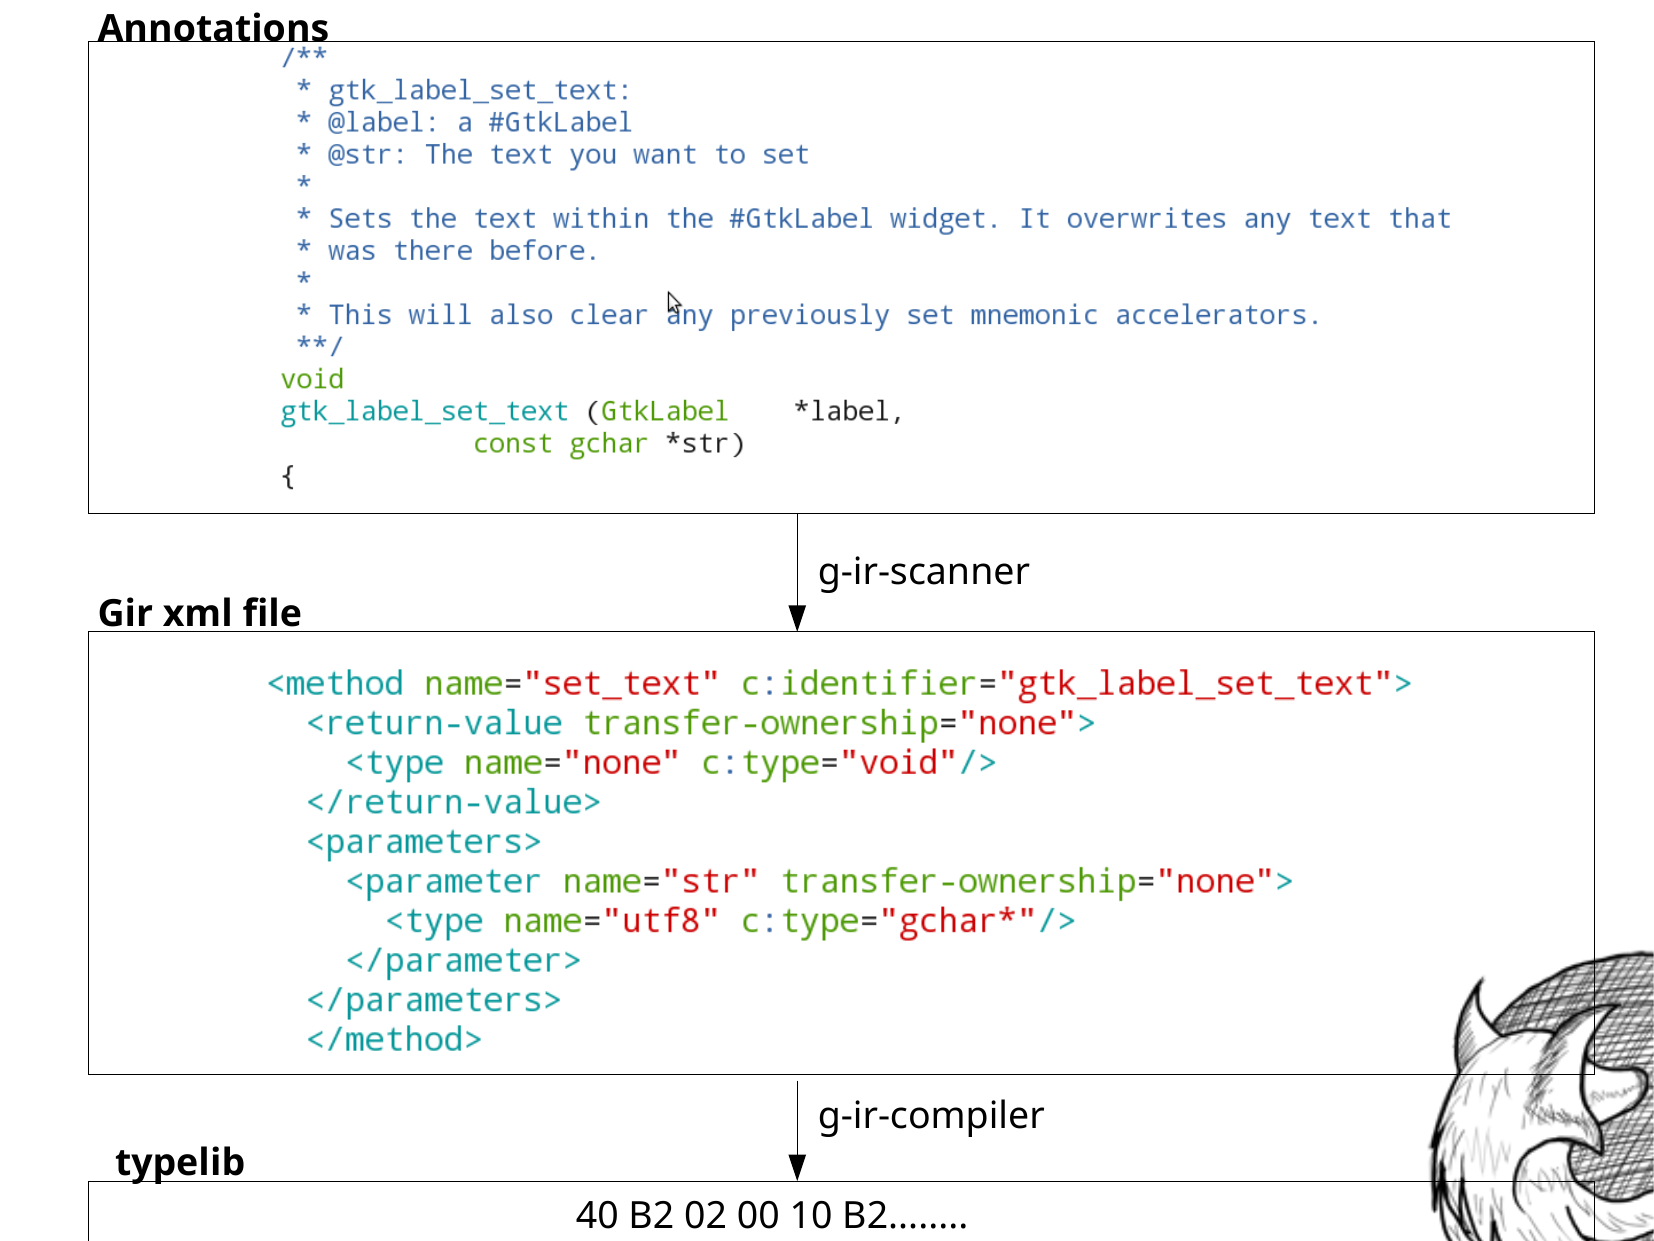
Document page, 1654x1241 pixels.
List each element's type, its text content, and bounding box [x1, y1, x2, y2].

text_box Gir xml file [82, 578, 309, 639]
picture [1386, 1182, 1594, 1241]
text_box 40 B2 02 00 10 B2........ [561, 1182, 981, 1241]
text_box Annotations [82, 0, 325, 55]
text_box typelib [100, 1127, 250, 1189]
picture [1386, 915, 1654, 1241]
picture [277, 42, 1459, 495]
text_box g-ir-compiler [803, 1080, 1045, 1141]
text_box g-ir-scanner [803, 537, 1028, 598]
picture [259, 661, 1594, 1074]
